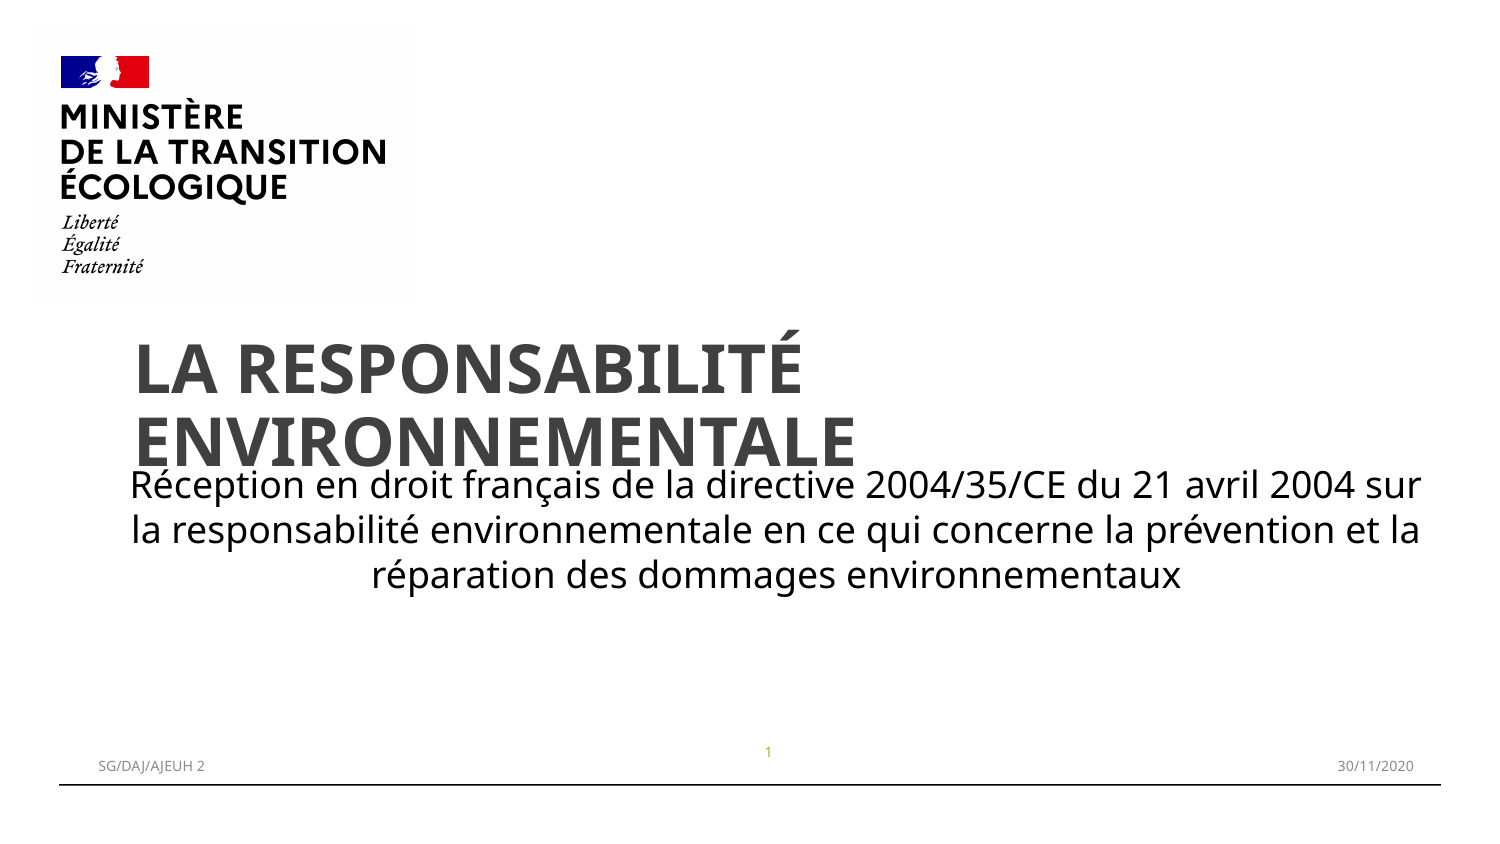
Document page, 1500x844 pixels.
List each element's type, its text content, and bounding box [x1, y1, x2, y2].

list la responsabilité environnementale [118, 327, 1500, 669]
slide_number 30/11/2020 [1316, 743, 1430, 789]
picture [29, 24, 421, 305]
text_box Réception en droit français de la directive 2004/35/CE du 21 avril 2004 sur la responsabilité environnementale en ce qui concerne la prévention et la réparation des dommages environnementaux [100, 453, 1453, 649]
slide_number <numéro> [726, 730, 811, 776]
footer SG/DAJ/AJEUH 2 [83, 743, 859, 789]
